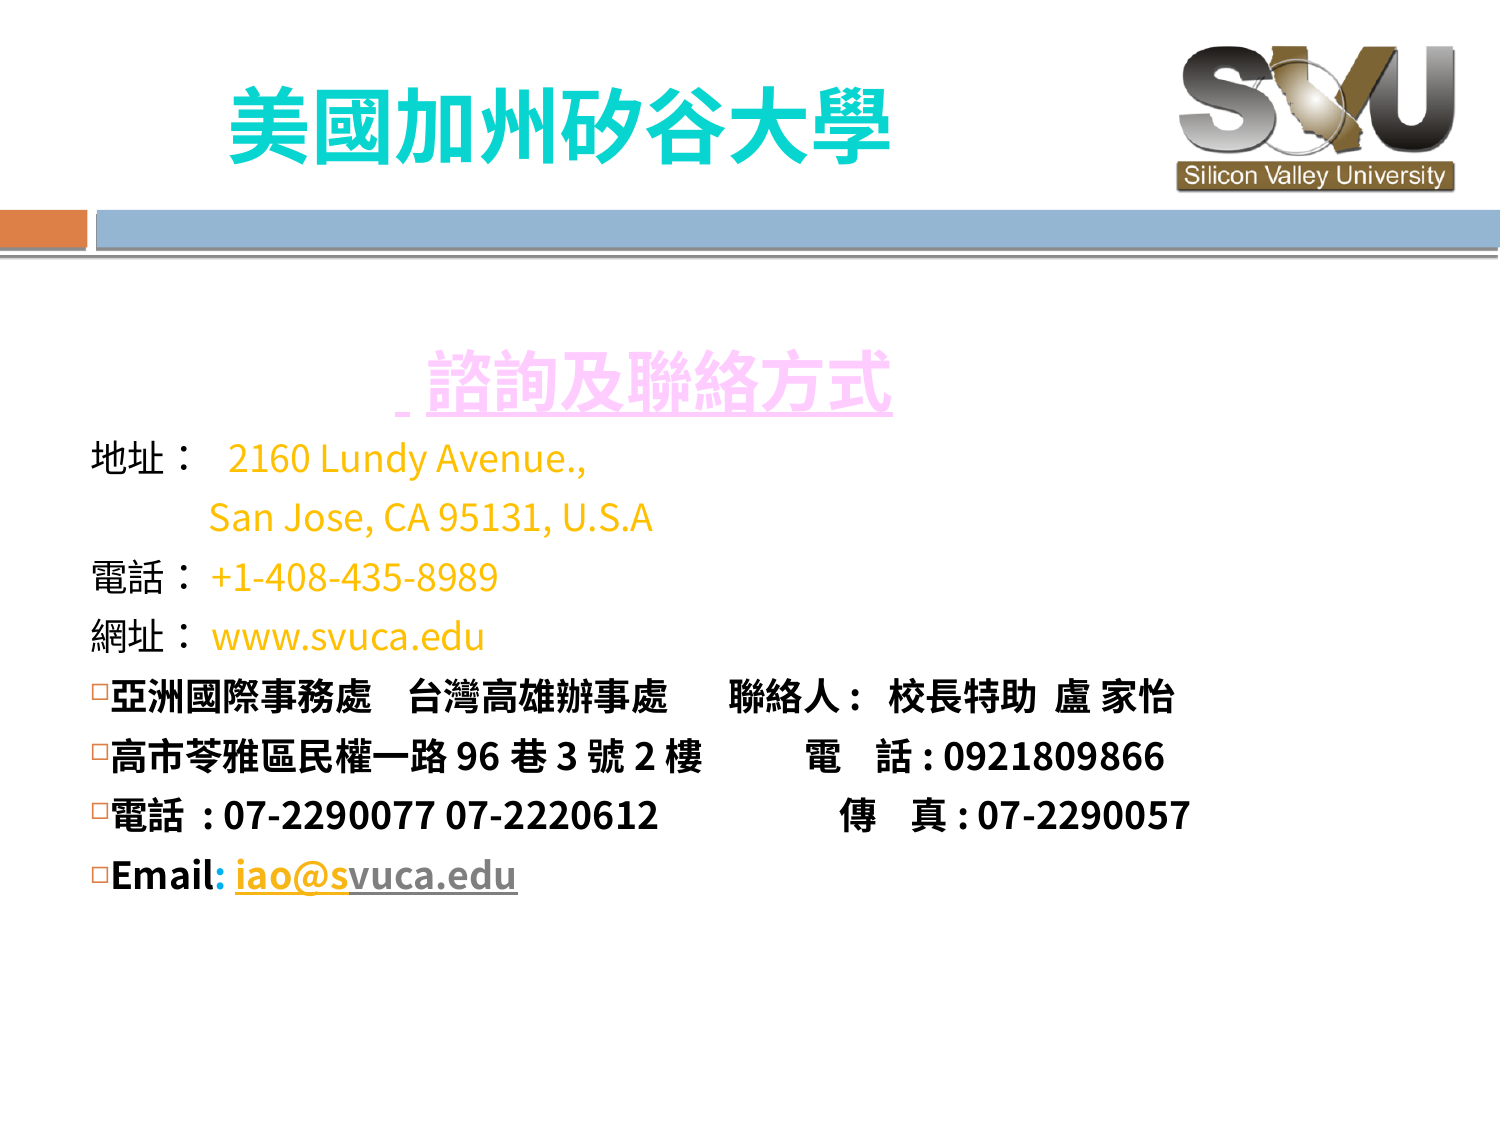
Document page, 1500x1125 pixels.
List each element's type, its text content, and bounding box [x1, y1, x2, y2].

text_box 美國加州矽谷大學 [41, 66, 1068, 182]
list 諮詢及聯絡方式 地址： 2160 Lundy Avenue., San Jose, CA 95131, U.S.A 電話：+1-408-435-8989 網址：www.svuca.edu 亞洲國際事務處 台灣高雄辦事處 聯絡人: 校長特助 盧 家怡 高市苓雅區民權一路96巷3號2樓 電 話: 0921809866 電話 : 07-2290077 07-2220612 傳 真: 07-2290057 Email: iao@svuca.edu [75, 332, 1425, 1013]
picture [1175, 42, 1457, 194]
